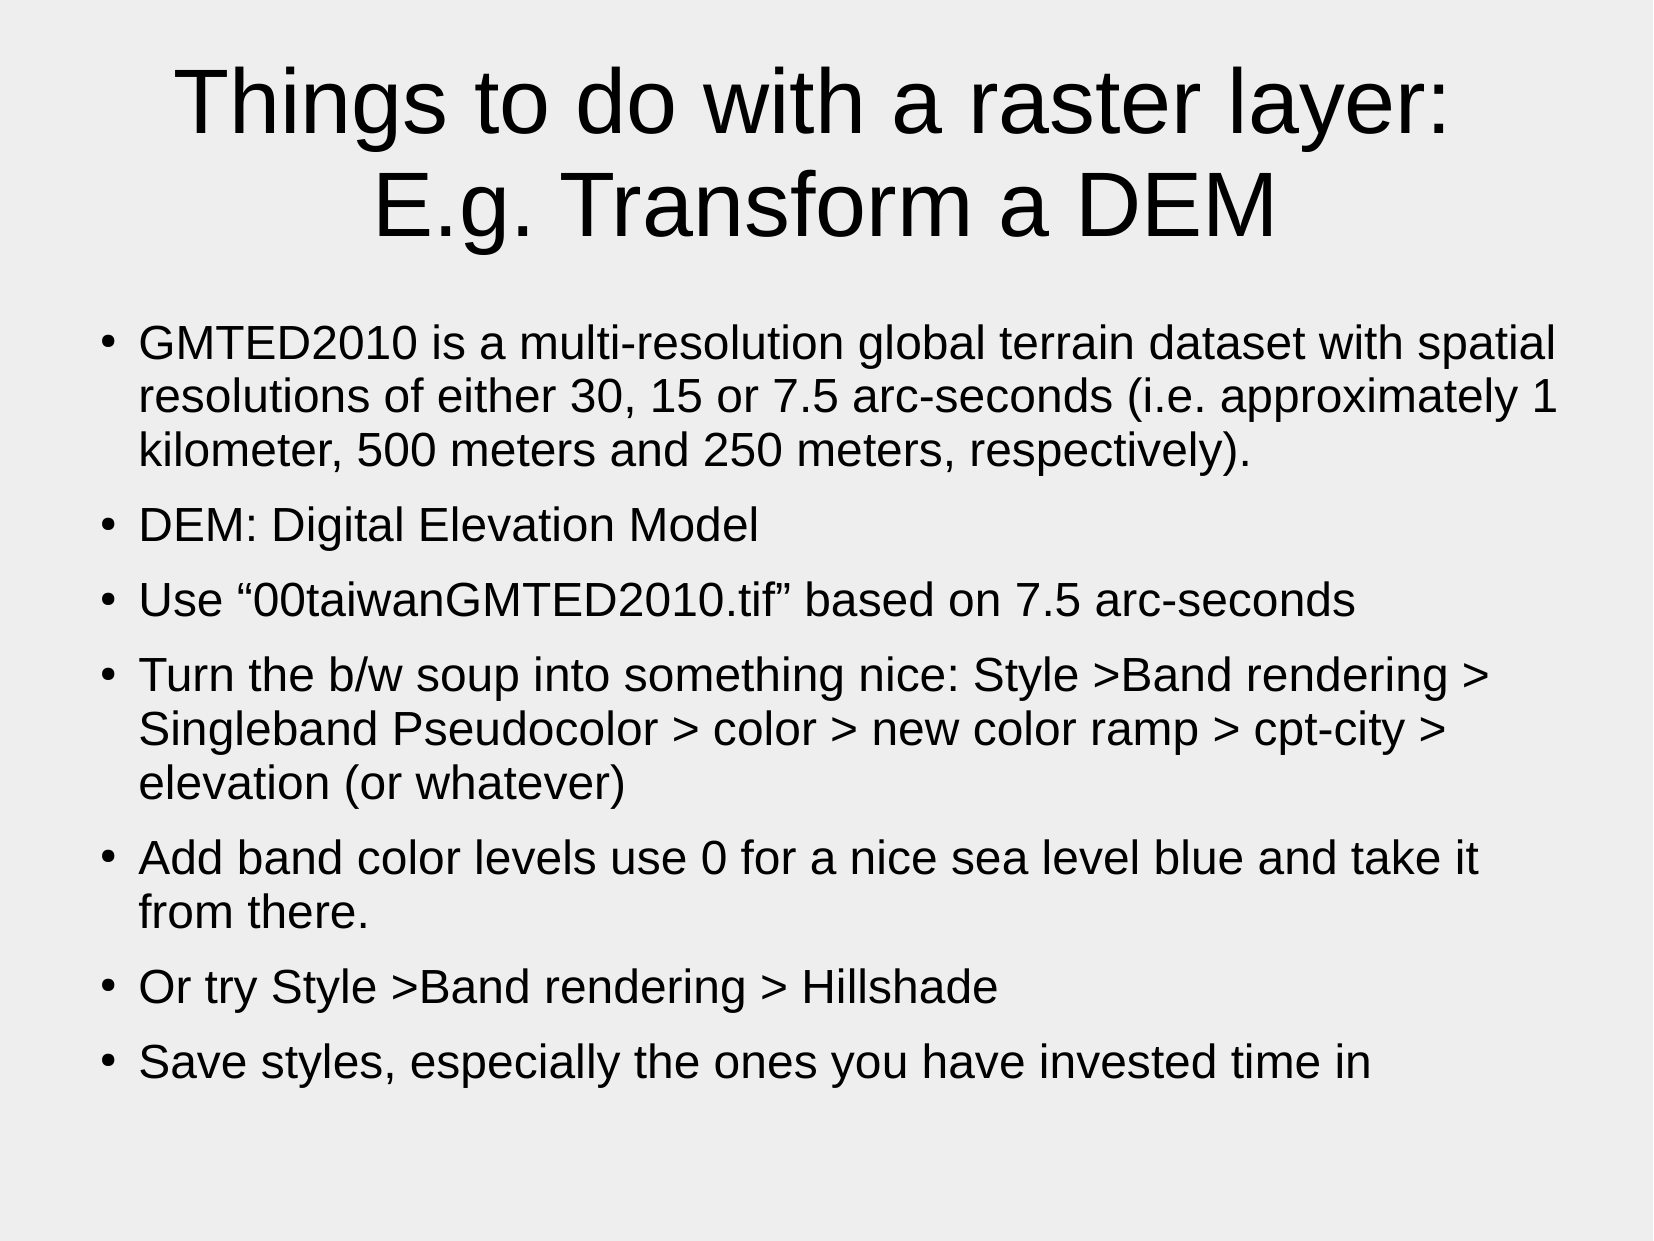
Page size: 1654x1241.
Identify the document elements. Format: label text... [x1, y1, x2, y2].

list GMTED2010 is a multi-resolution global terrain dataset with spatial resolutions of either 30, 15 or 7.5 arc-seconds (i.e. approximately 1 kilometer, 500 meters and 250 meters, respectively). DEM: Digital Elevation Model Use “00taiwanGMTED2010.tif” based on 7.5 arc-seconds Turn the b/w soup into something nice: Style >Band rendering > Singleband Pseudocolor > color > new color ramp > cpt-city > elevation (or whatever) Add band color levels use 0 for a nice sea level blue and take it from there. Or try Style >Band rendering > Hillshade Save styles, especially the ones you have invested time in [87, 315, 1576, 1111]
title Things to do with a raster layer: E.g. Transform a DEM [82, 49, 1571, 257]
